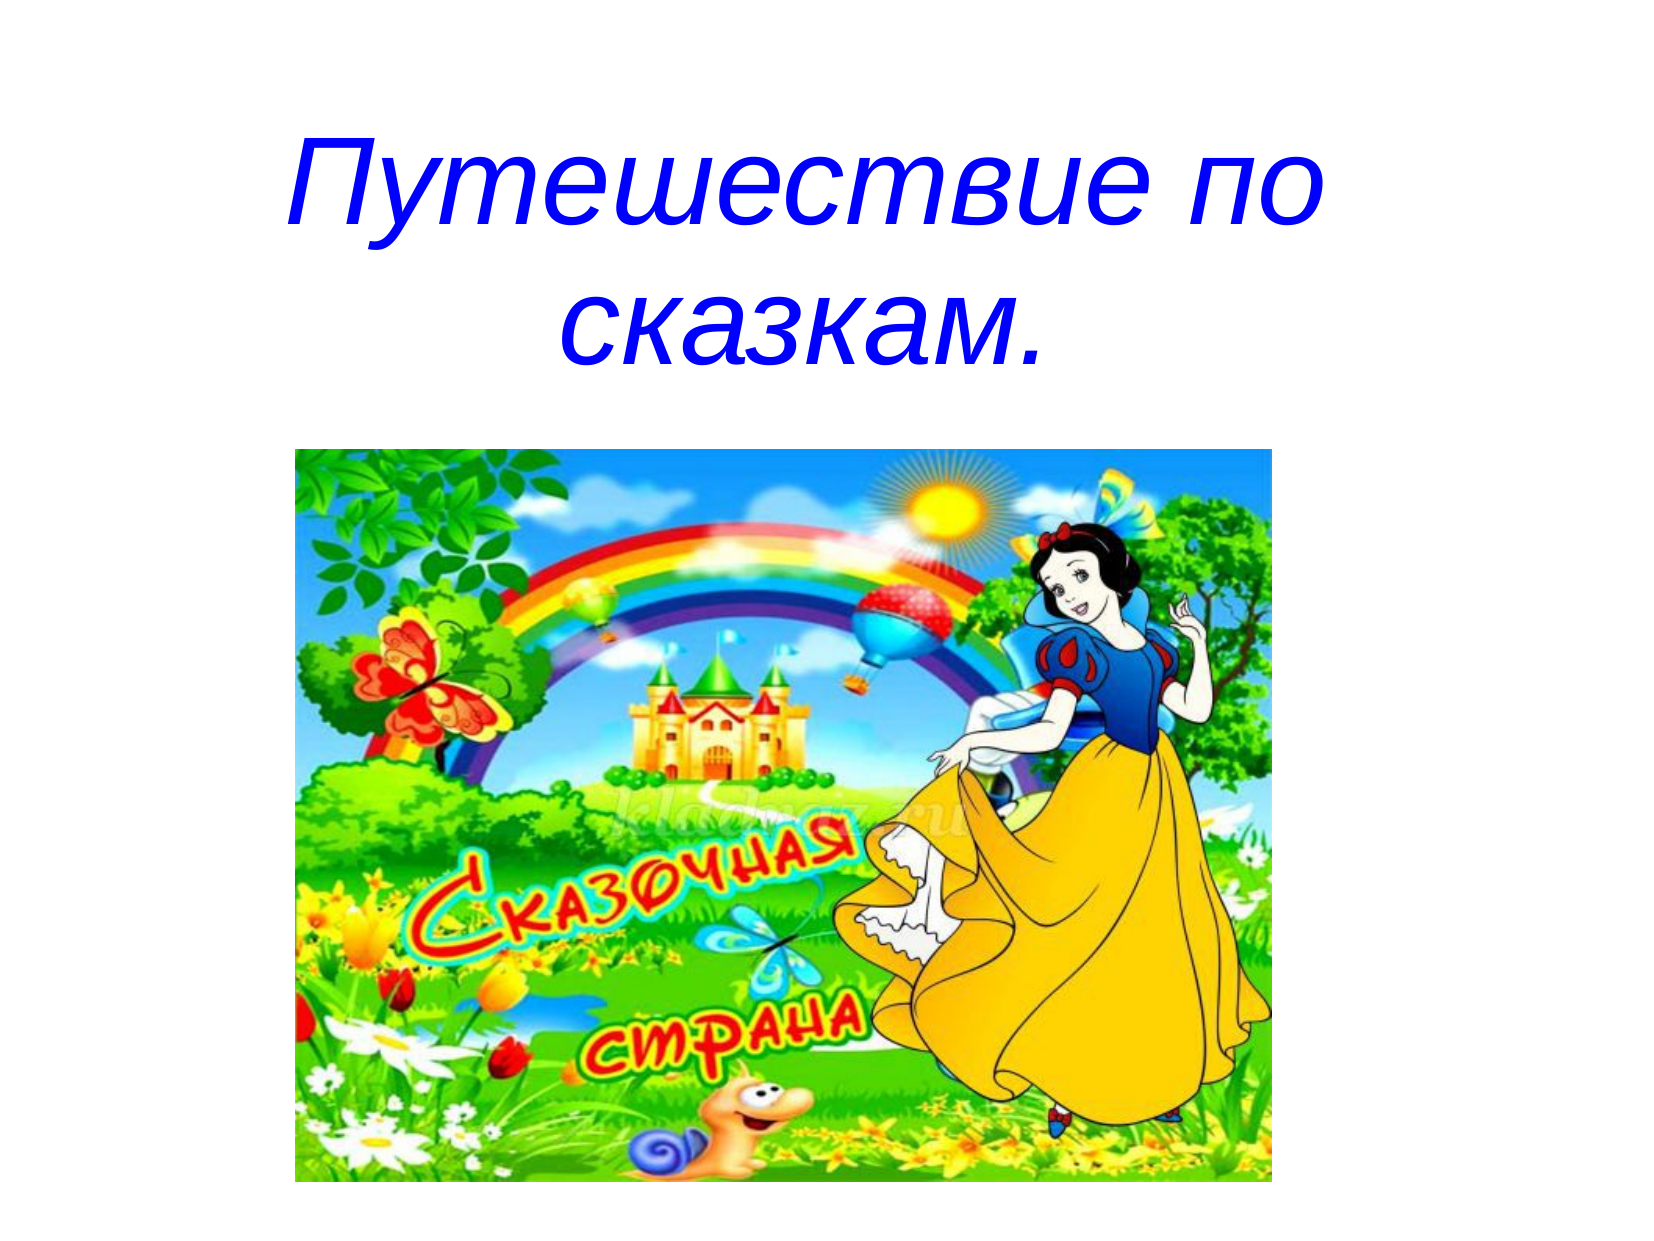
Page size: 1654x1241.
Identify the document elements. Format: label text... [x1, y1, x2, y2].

picture [295, 449, 1272, 1182]
title Путешествие по сказкам. [76, 58, 1536, 443]
